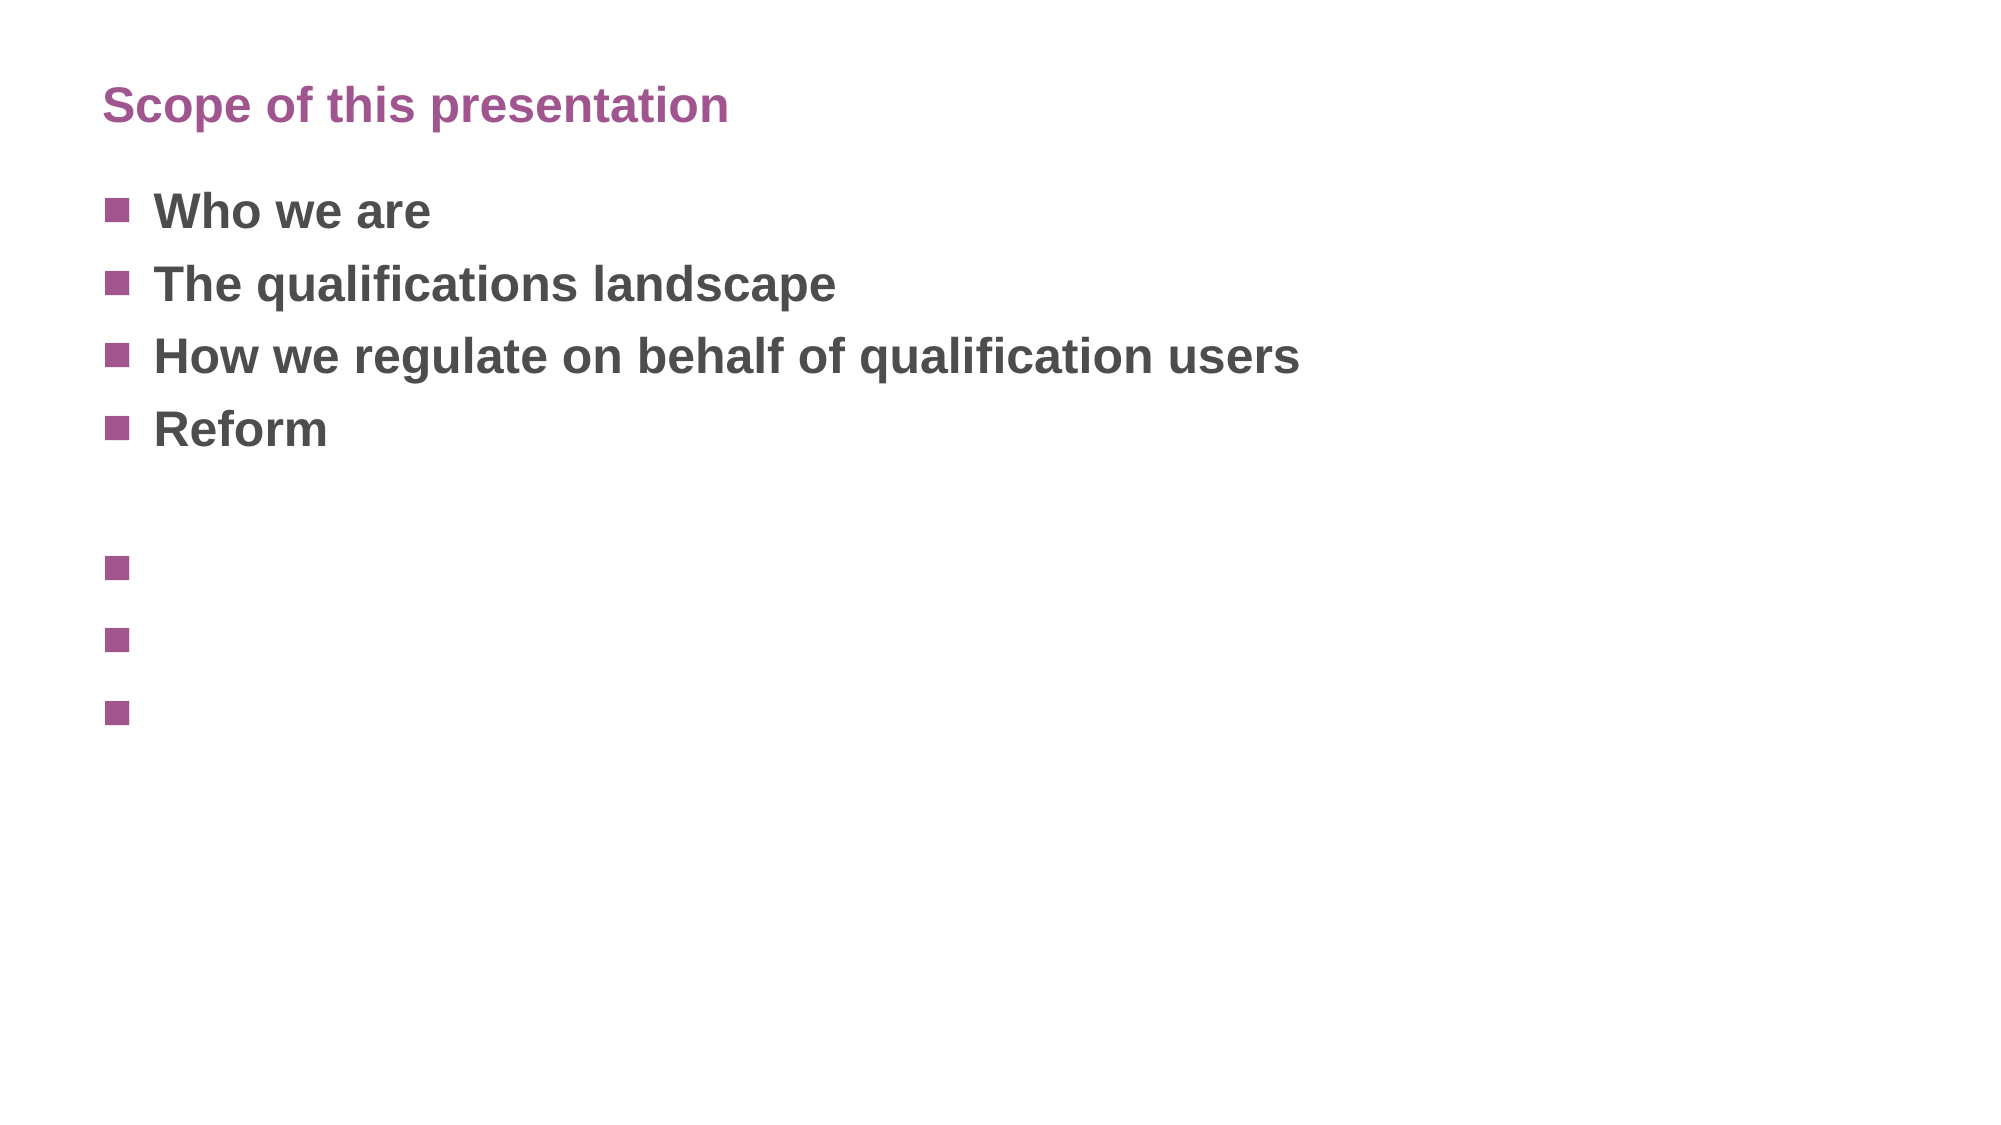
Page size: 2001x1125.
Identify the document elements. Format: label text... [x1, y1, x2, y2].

list Who we are The qualifications landscape How we regulate on behalf of qualification users Reform [102, 172, 1903, 1012]
title Scope of this presentation [102, 66, 1491, 161]
